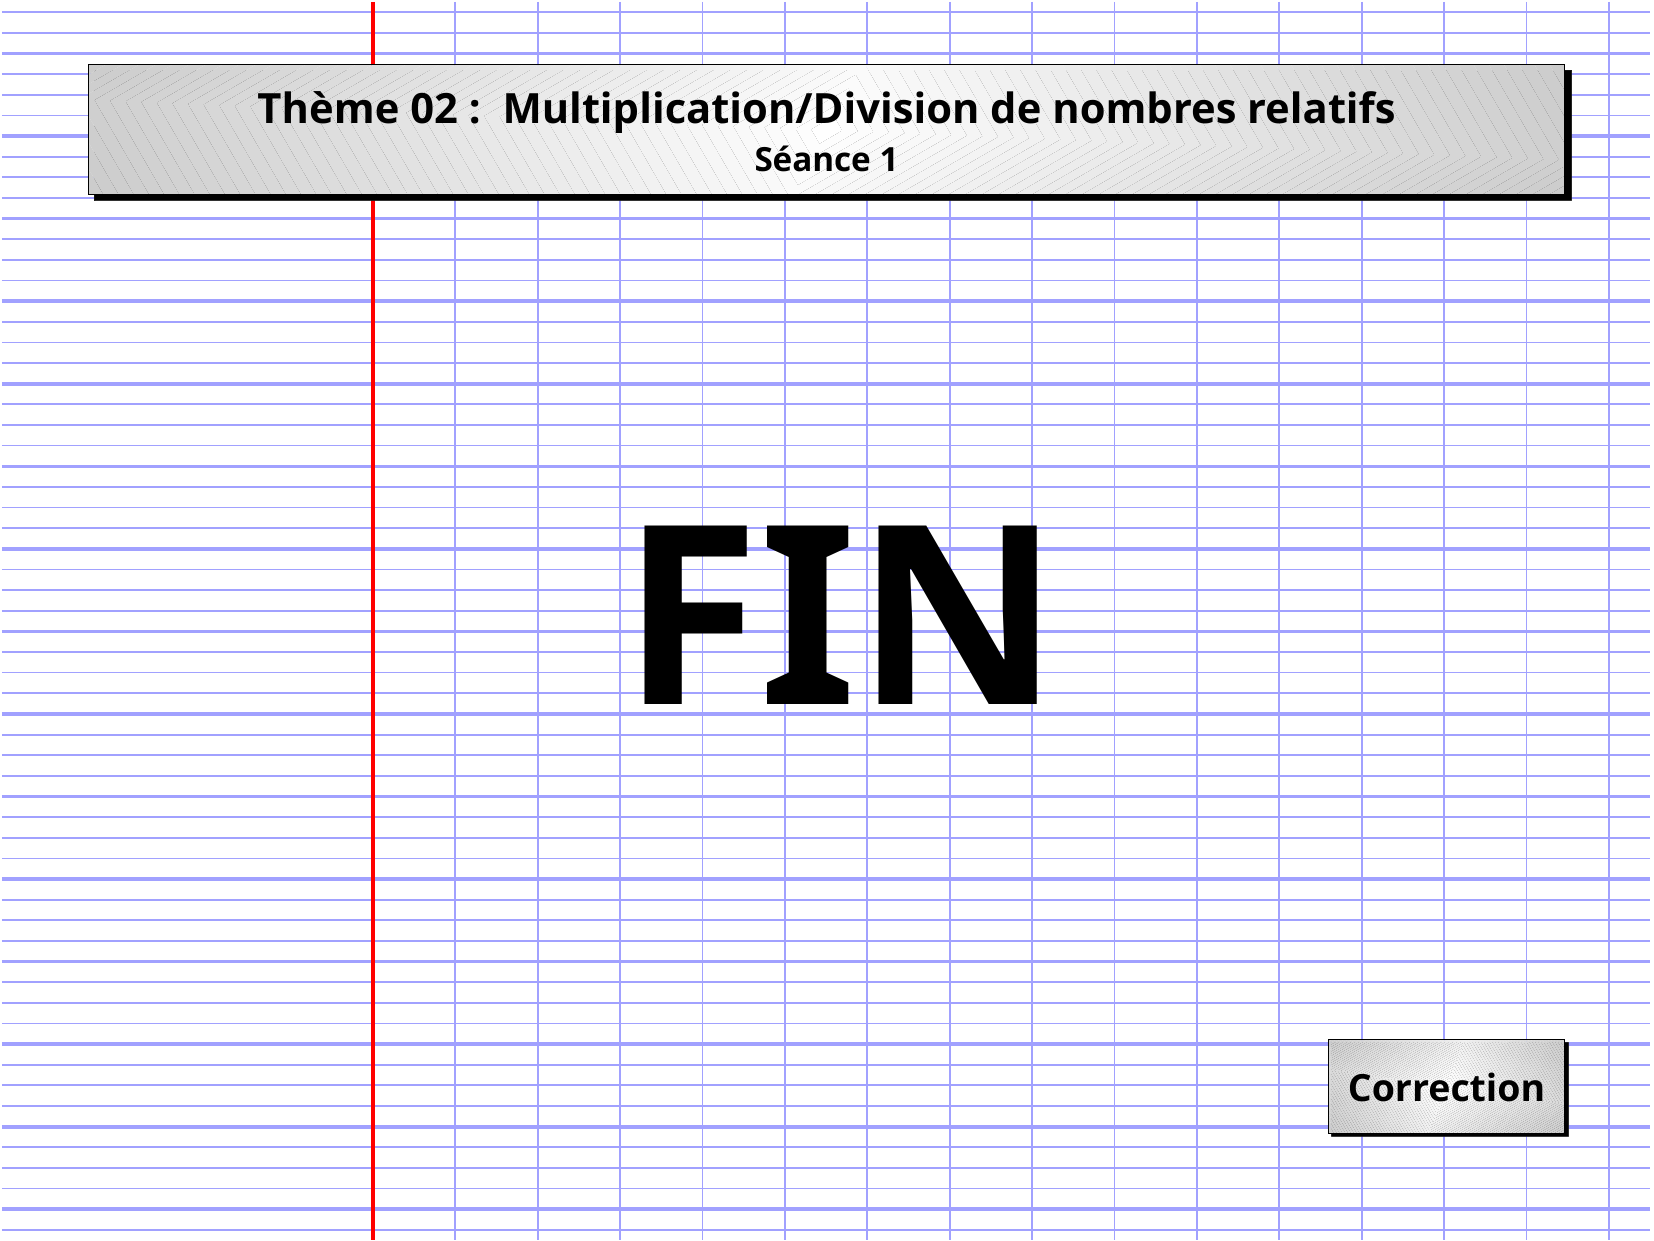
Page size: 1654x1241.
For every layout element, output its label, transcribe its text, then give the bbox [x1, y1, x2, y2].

text_box FIN [413, 429, 1270, 798]
picture [0, 0, 1654, 1241]
text_box Correction [1328, 1039, 1565, 1134]
text_box Thème 02 : Multiplication/Division de nombres relatifs Séance 1 [88, 64, 1565, 195]
